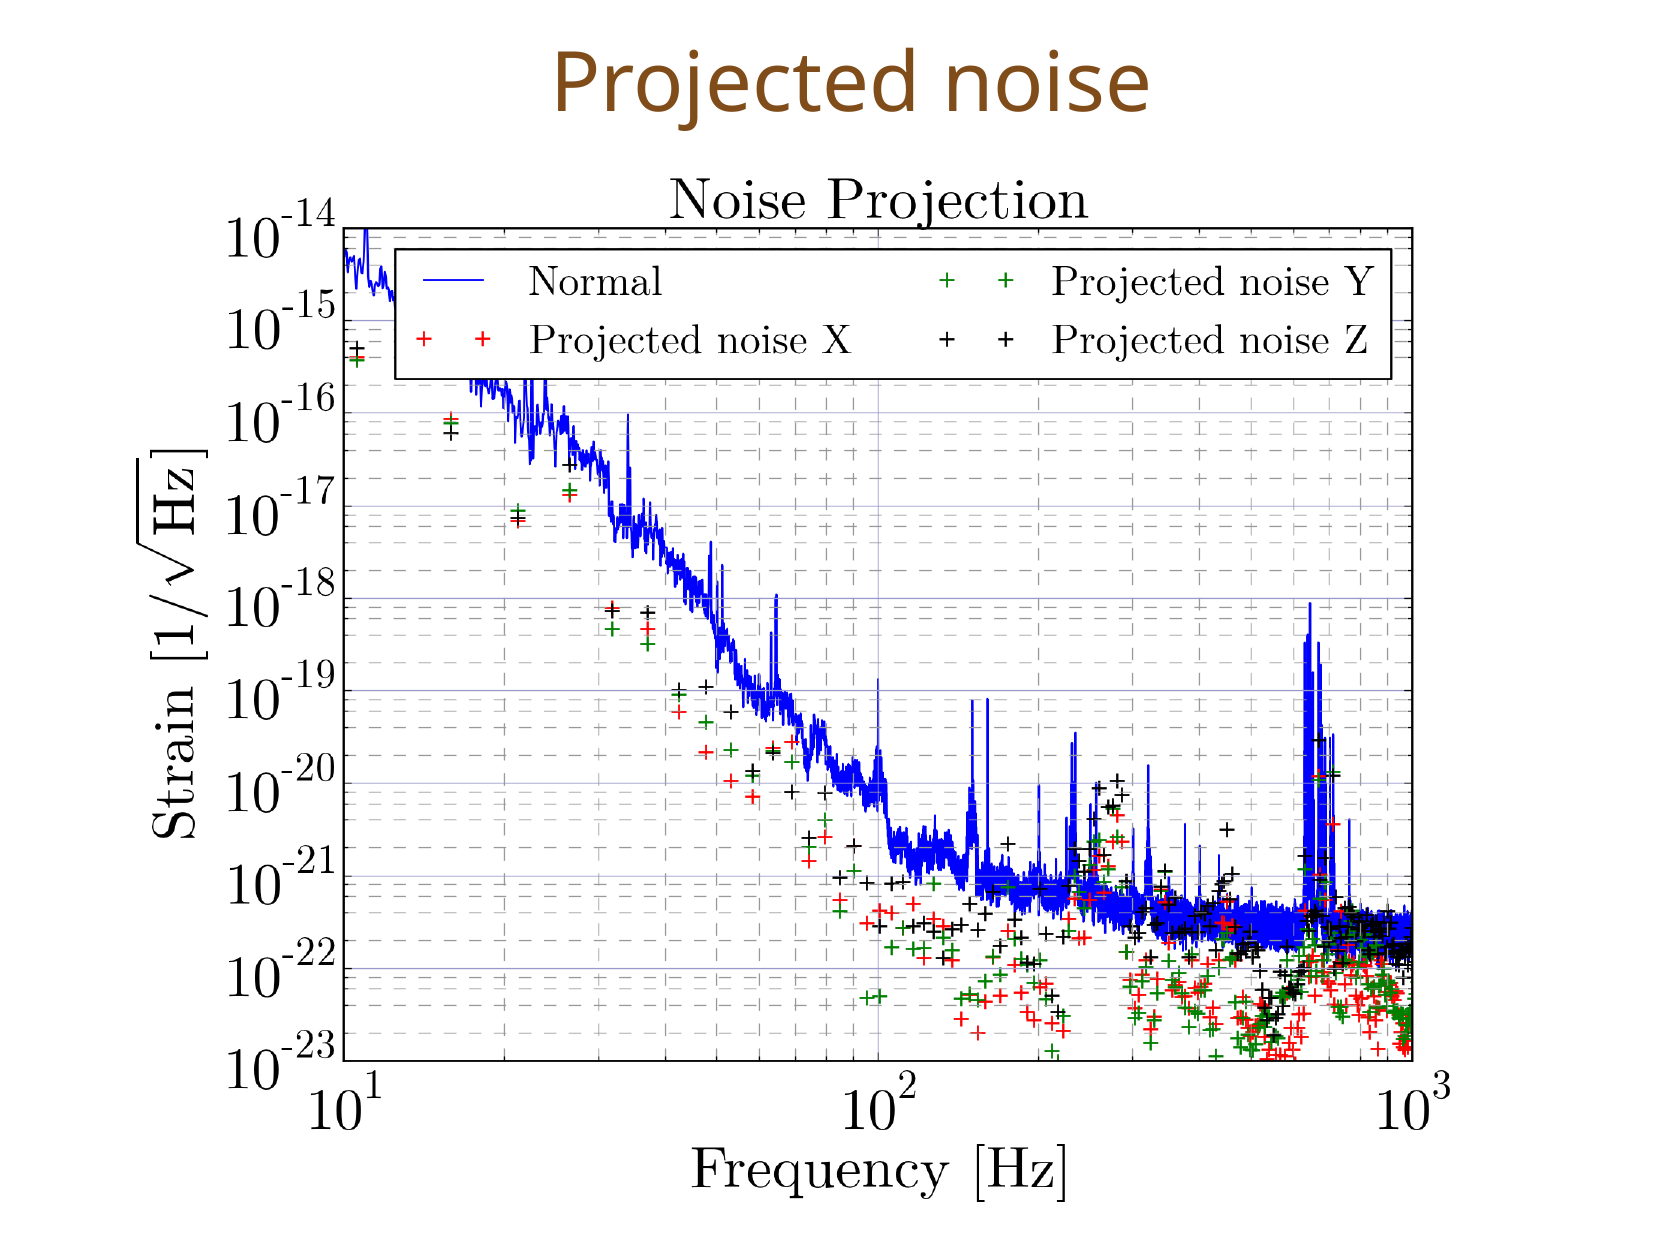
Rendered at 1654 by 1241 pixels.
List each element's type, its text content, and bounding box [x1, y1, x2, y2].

text_box Projected noise [535, 15, 1118, 130]
picture [114, 166, 1465, 1217]
